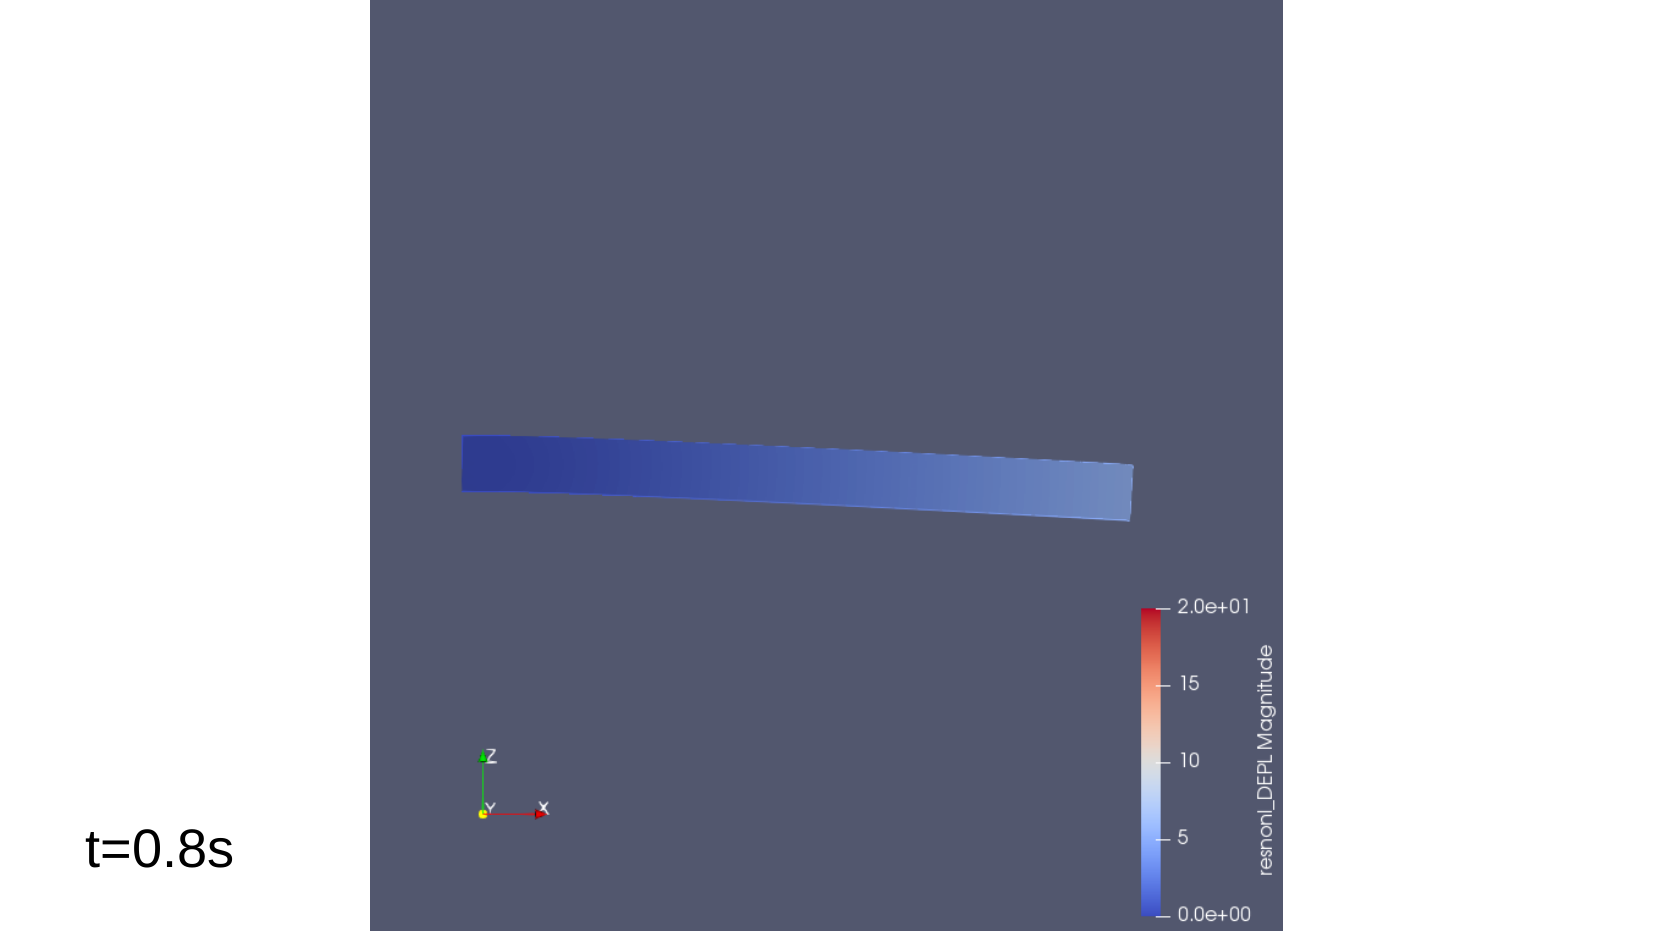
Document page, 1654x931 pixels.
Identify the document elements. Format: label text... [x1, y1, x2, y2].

picture [370, 0, 1283, 931]
text_box t=0.8s [70, 810, 355, 910]
